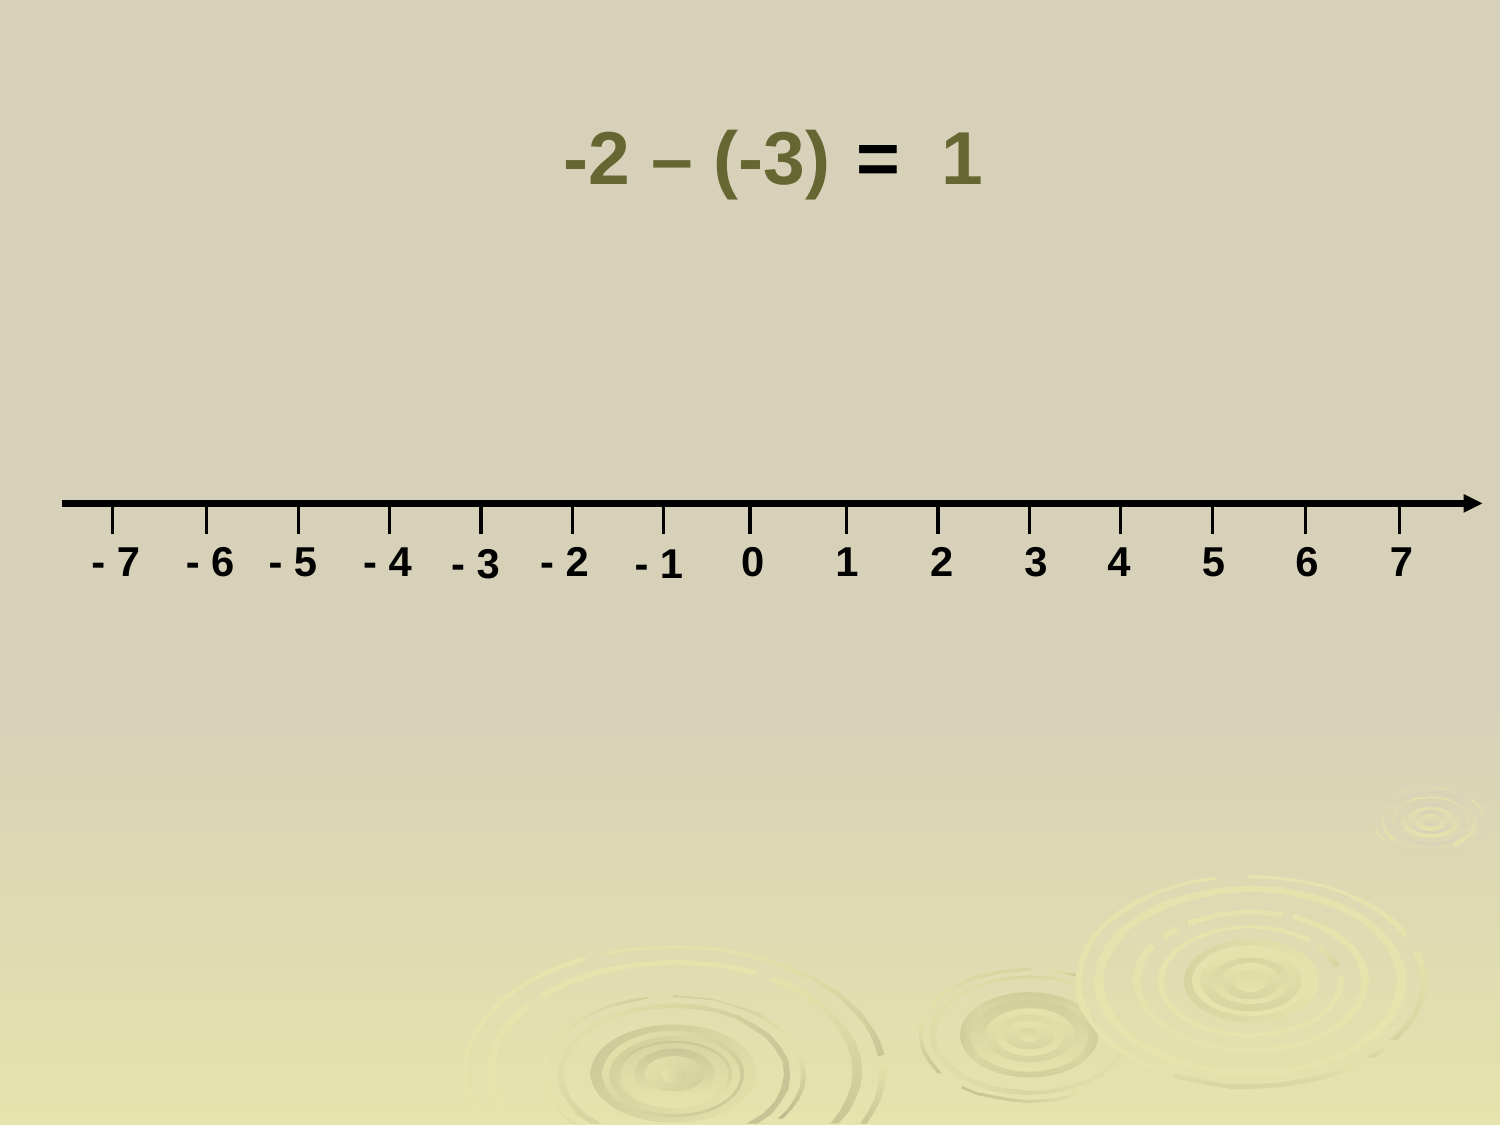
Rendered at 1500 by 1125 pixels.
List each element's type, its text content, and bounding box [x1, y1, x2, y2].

text_box - 7 [76, 527, 178, 602]
text_box - 3 [436, 529, 538, 605]
text_box 3 [998, 527, 1065, 602]
text_box 2 [915, 527, 982, 602]
text_box - 6 [178, 527, 273, 602]
text_box 0 [726, 527, 793, 602]
text_box -2 – (-3) [549, 101, 820, 208]
text_box 6 [1257, 527, 1352, 602]
text_box - 2 [525, 527, 627, 602]
text_box 5 [1187, 527, 1254, 602]
text_box = 1 [820, 101, 1058, 208]
text_box - 1 [619, 529, 721, 605]
text_box 1 [820, 527, 888, 602]
text_box - 5 [273, 527, 348, 602]
text_box - 4 [348, 527, 450, 602]
text_box 4 [1092, 527, 1159, 602]
text_box 7 [1352, 527, 1454, 602]
